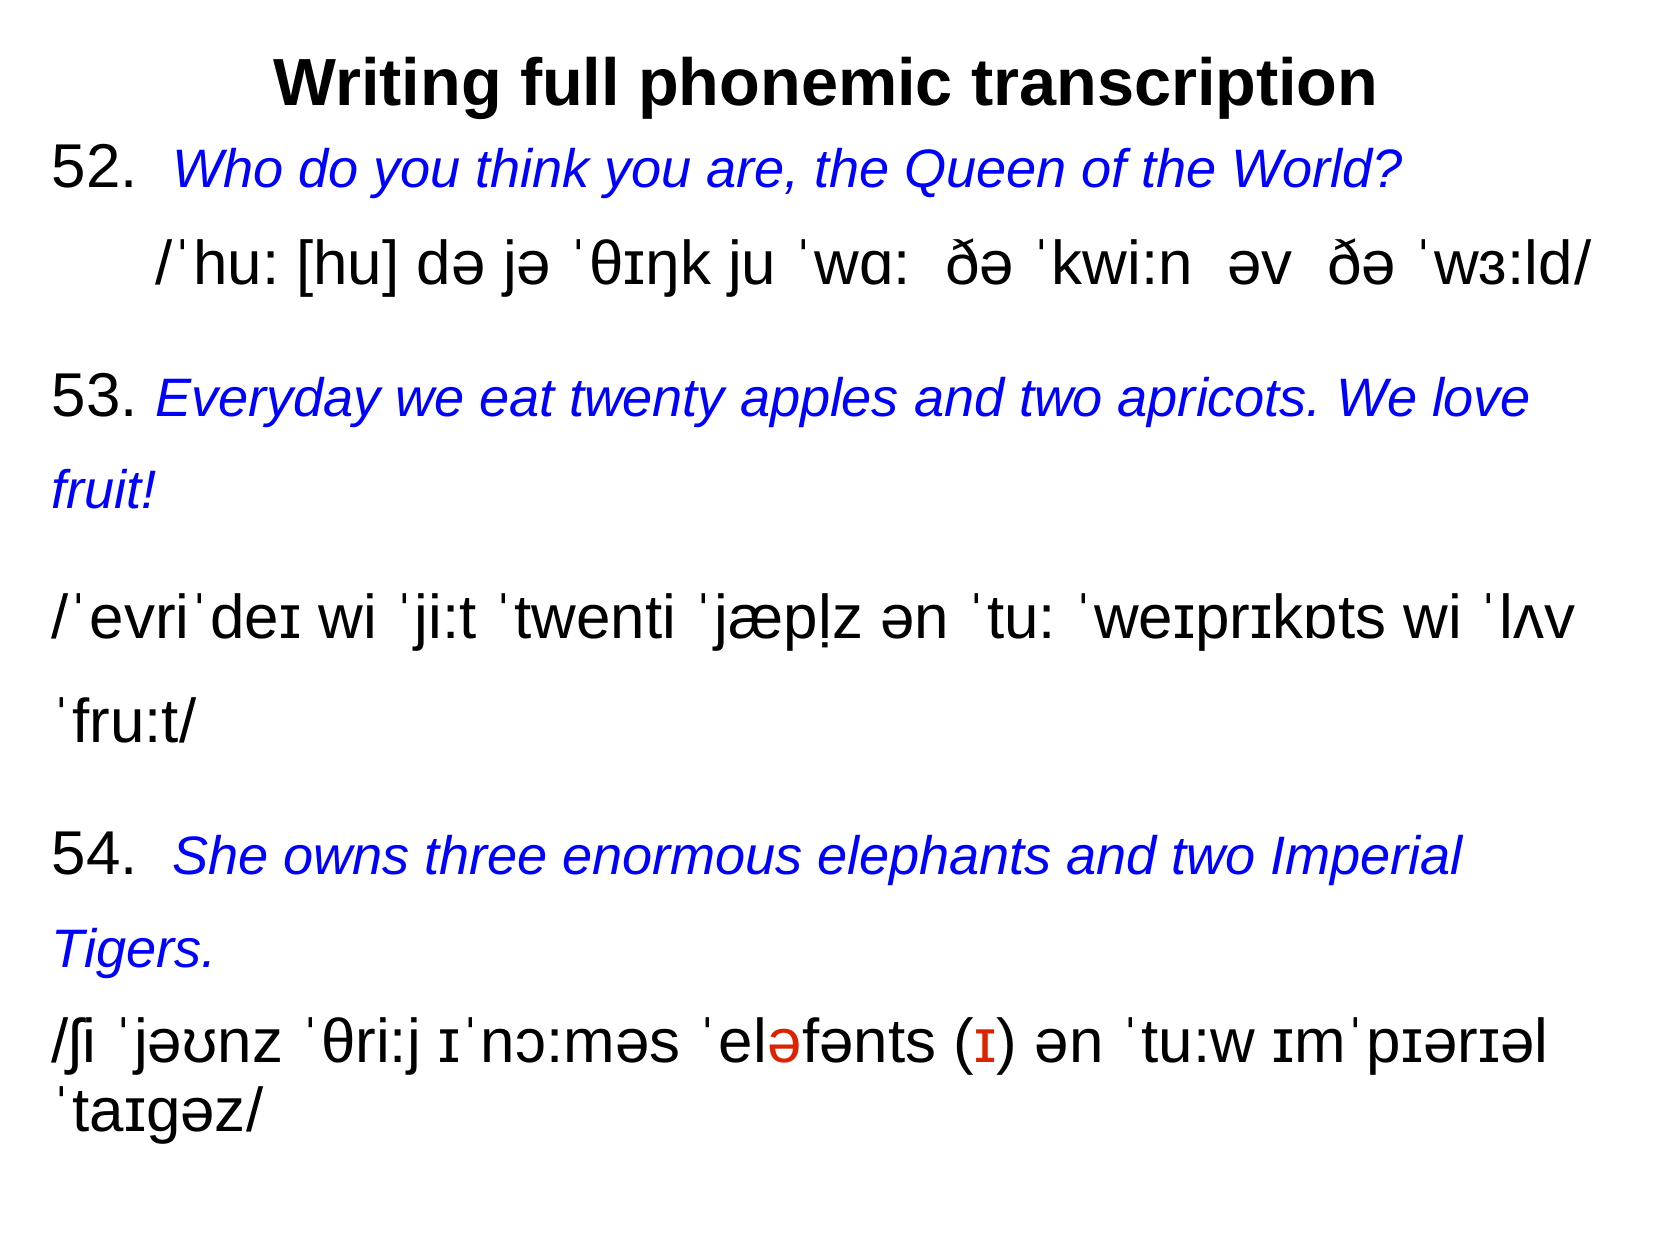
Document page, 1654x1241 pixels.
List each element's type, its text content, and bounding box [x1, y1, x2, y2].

title Writing full phonemic transcription [82, 0, 1571, 131]
list 52. Who do you think you are, the Queen of the World? /ˈhu: [hu] də jə ˈθɪŋk ju ˈwɑ: ðə ˈkwi:n əv ðə ˈwɜ:ld/ 53. Everyday we eat twenty apples and two apricots. We love fruit! /ˈevriˈdeɪ wi ˈji:t ˈtwenti ˈjæpḷz ən ˈtu: ˈweɪprɪkɒts wi ˈlʌv ˈfru:t/ 54. She owns three enormous elephants and two Imperial Tigers. /ʃi ˈjəʊnz ˈθri:j ɪˈnɔ:məs ˈeləfənts (ɪ) ən ˈtu:w ɪmˈpɪərɪəl ˈtaɪgəz/ [51, 131, 1595, 1190]
